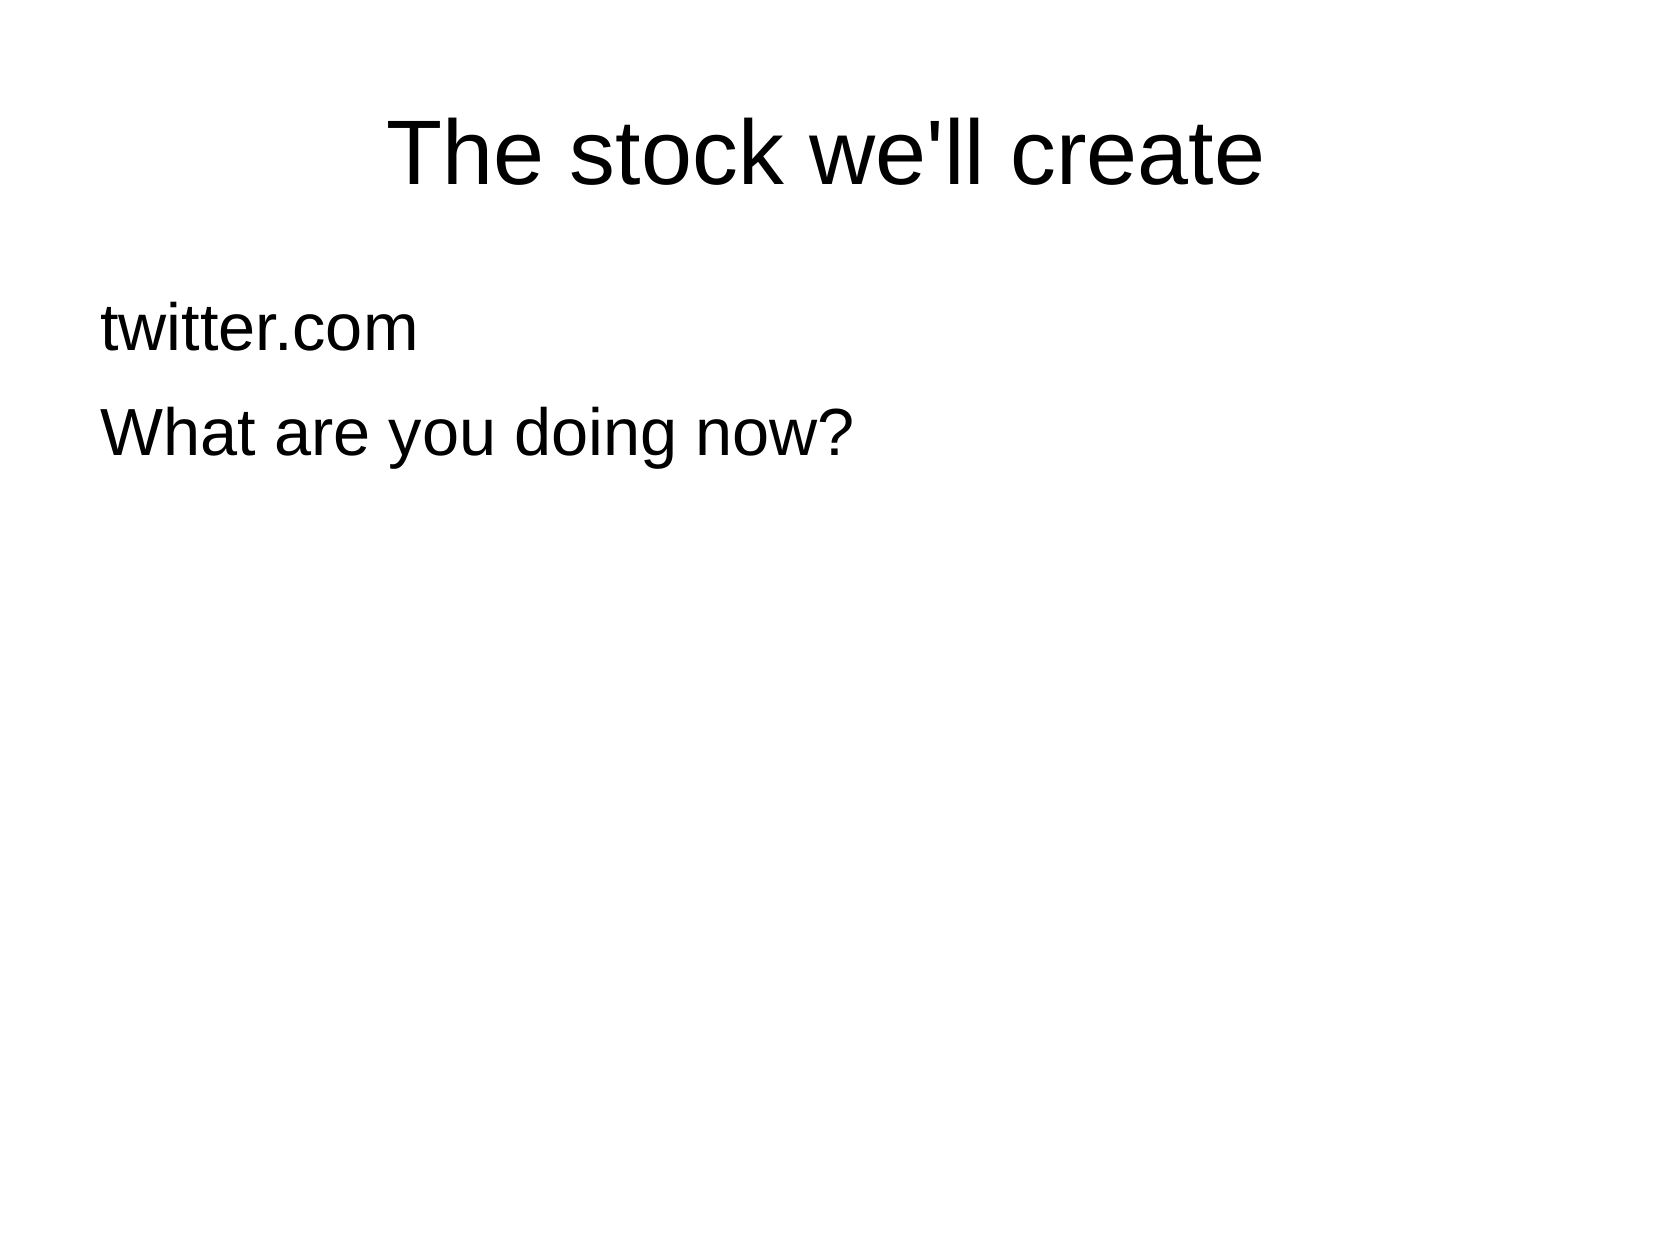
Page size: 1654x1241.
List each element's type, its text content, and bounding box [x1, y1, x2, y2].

list twitter.com What are you doing now? [82, 290, 1571, 1094]
title The stock we'll create [82, 56, 1571, 250]
